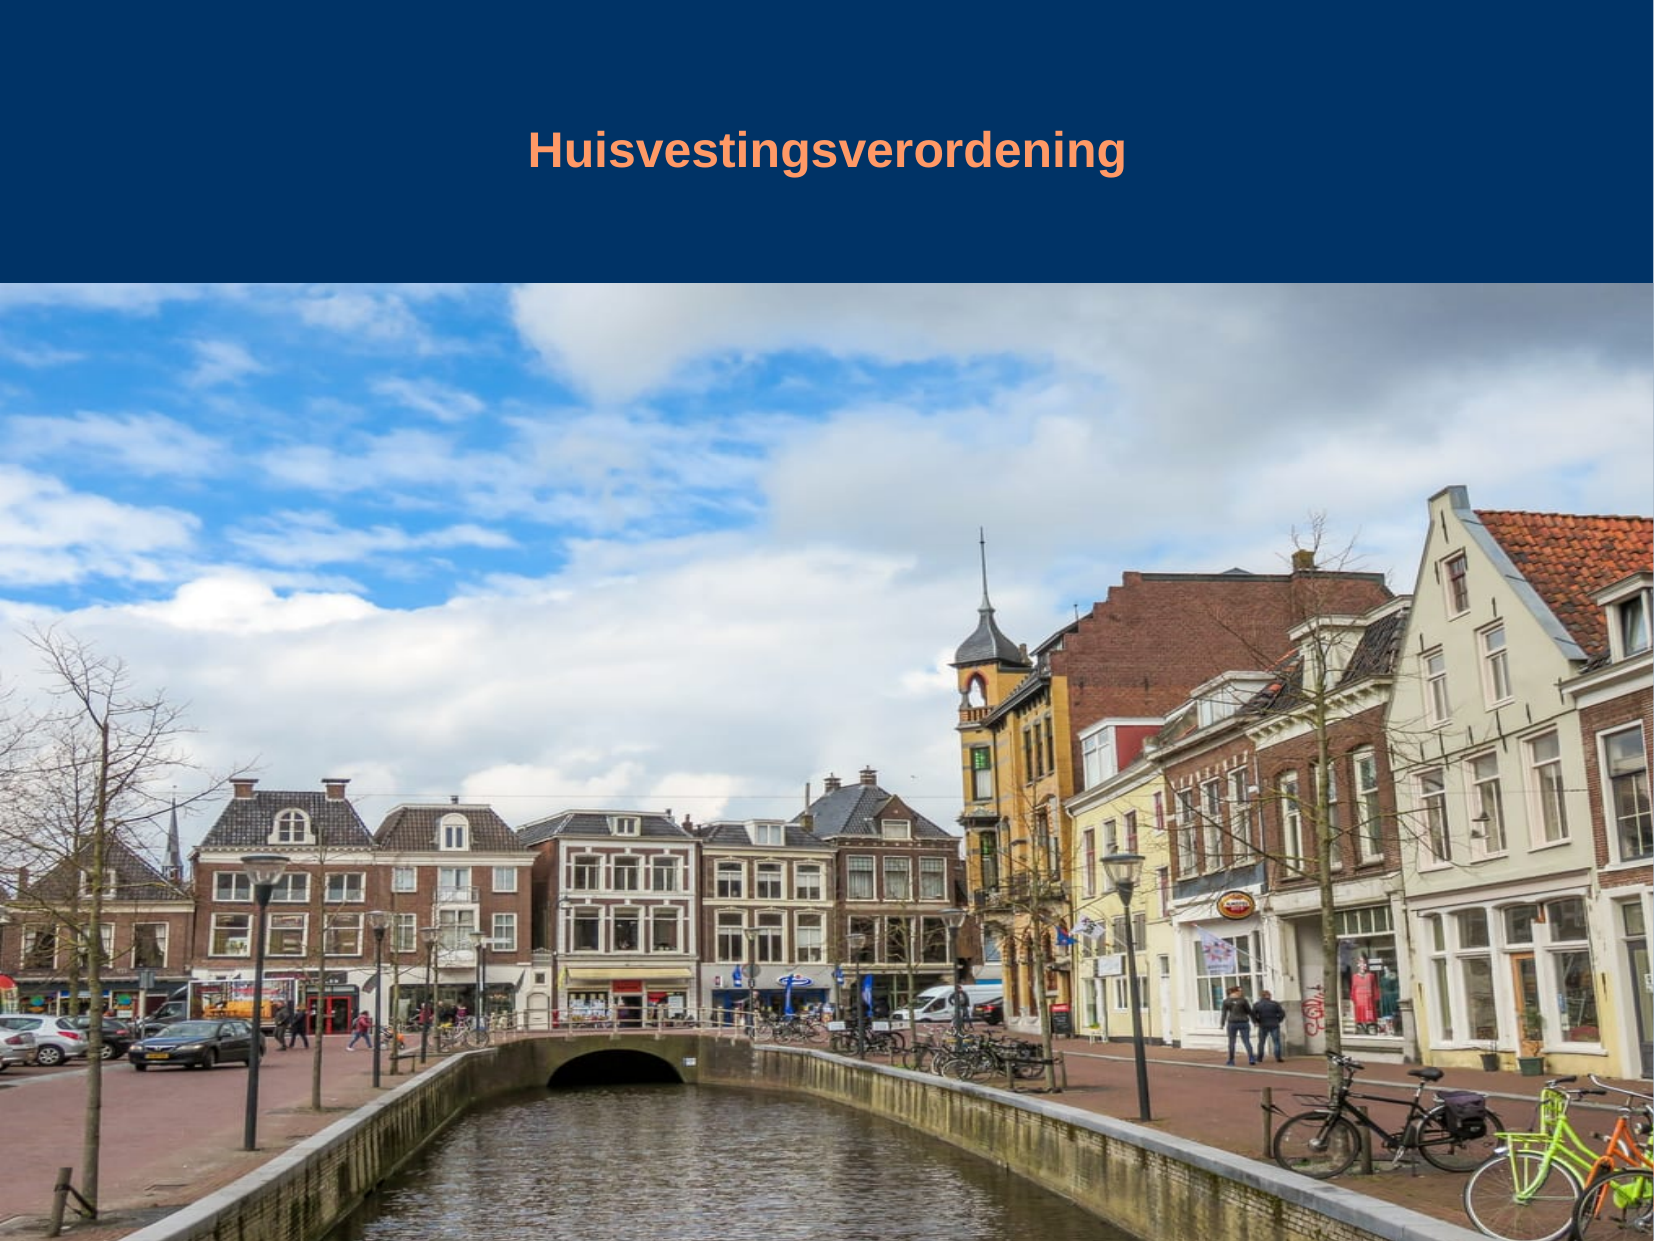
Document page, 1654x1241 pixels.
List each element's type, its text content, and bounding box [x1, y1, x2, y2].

picture [0, 283, 1654, 1241]
title Huisvestingsverordening [121, 46, 1534, 254]
